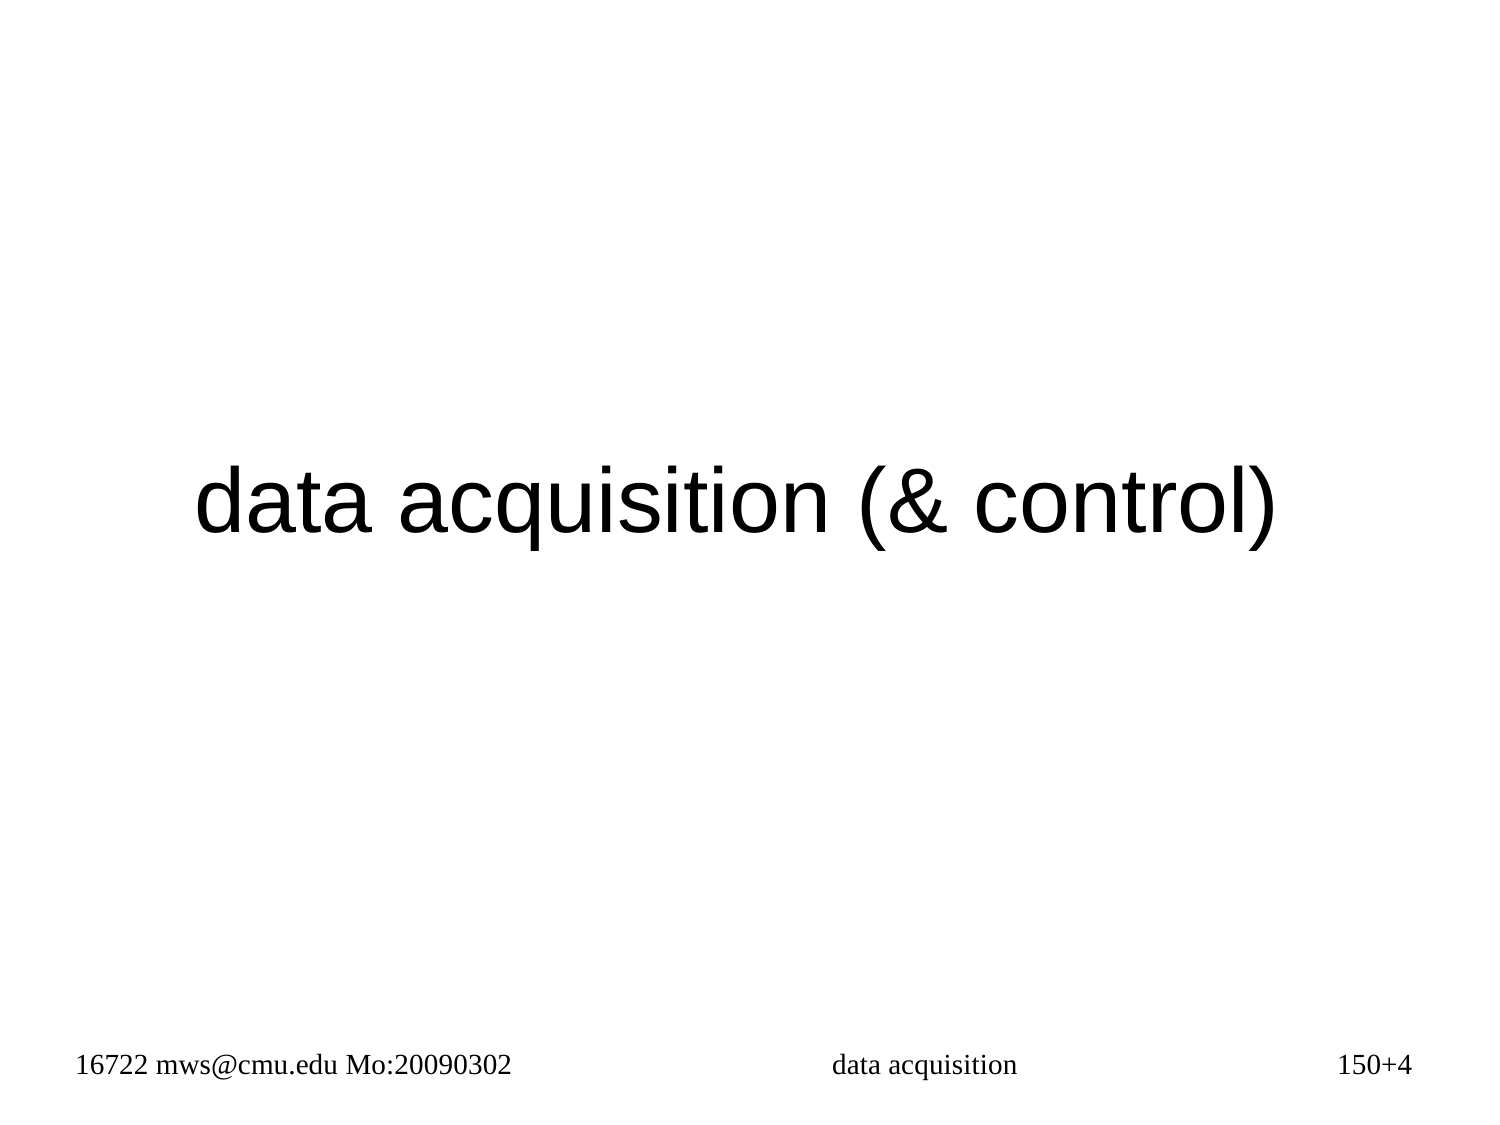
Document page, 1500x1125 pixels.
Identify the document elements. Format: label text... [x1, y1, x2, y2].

text_box data acquisition (& control) [99, 374, 1376, 617]
